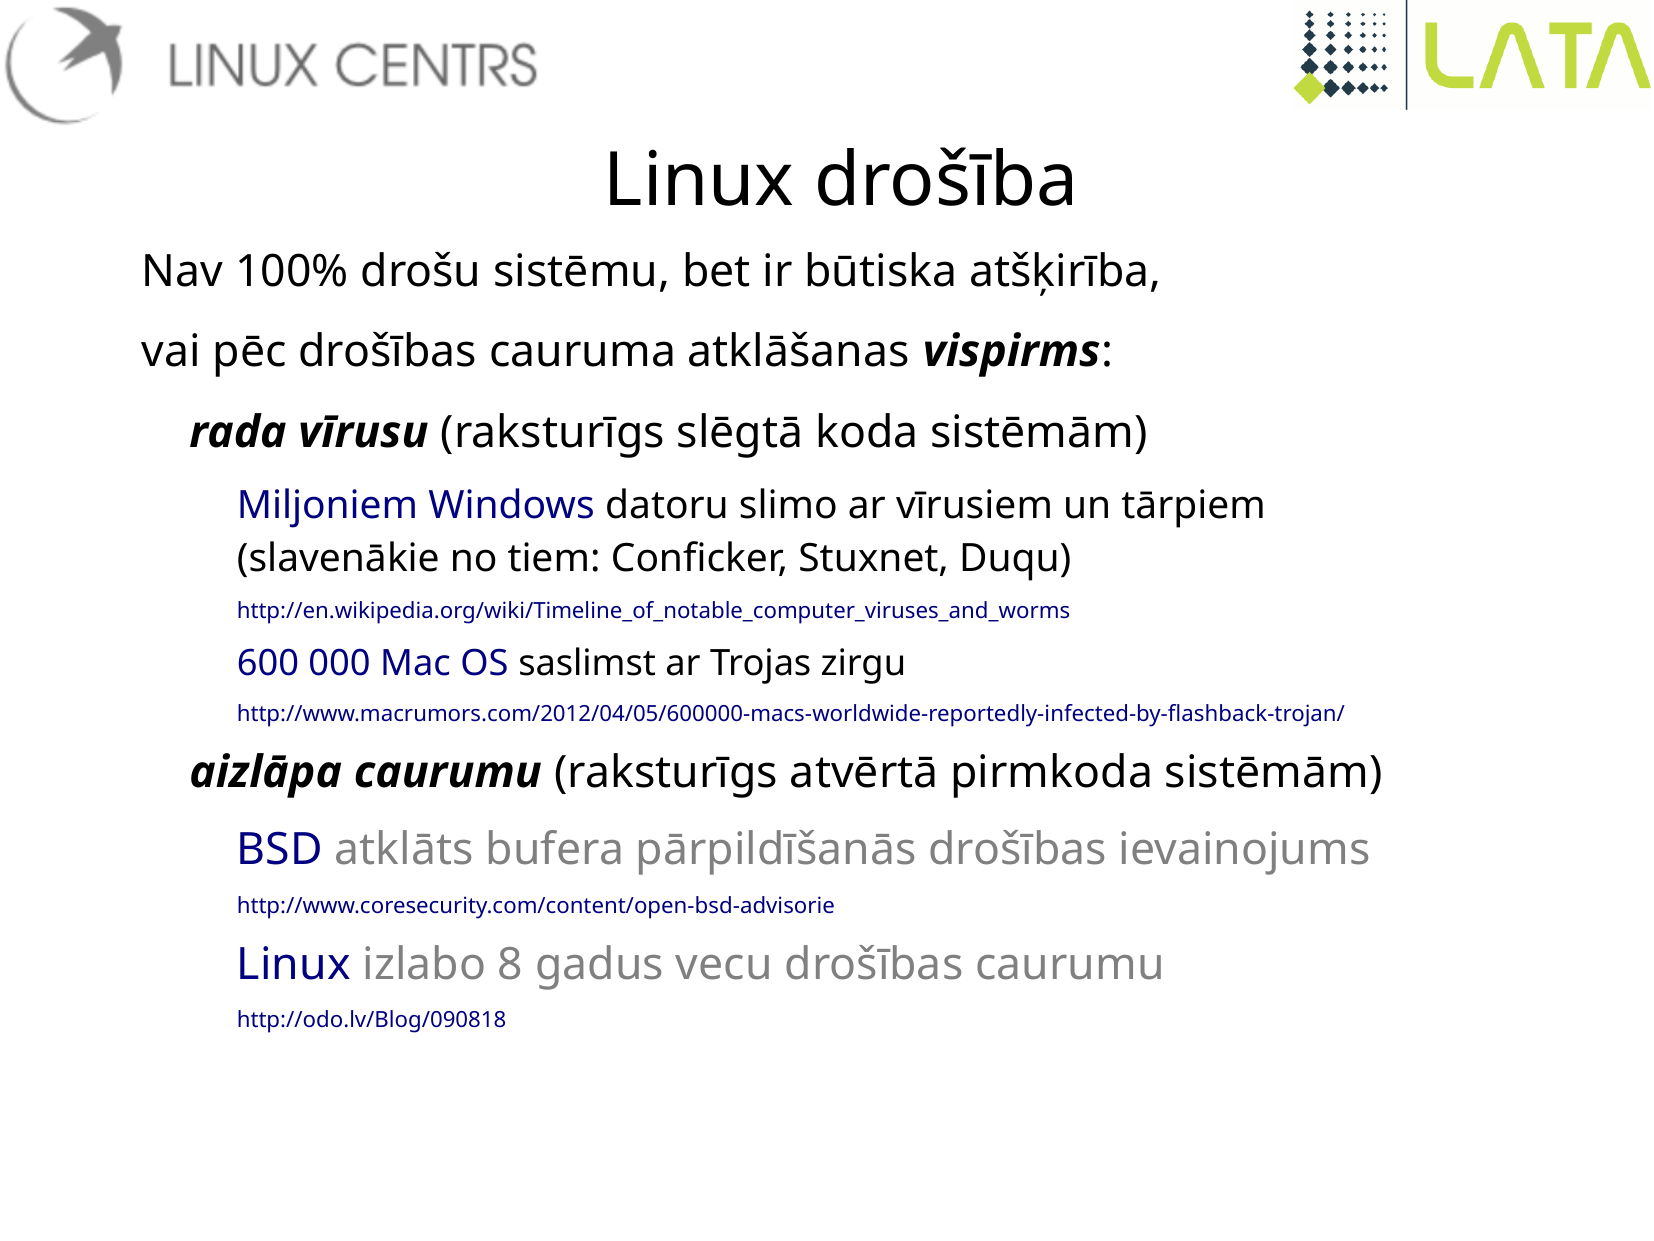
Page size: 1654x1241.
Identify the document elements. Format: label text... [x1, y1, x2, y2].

list Nav 100% drošu sistēmu, bet ir būtiska atšķirība, vai pēc drošības cauruma atklāšanas vispirms: rada vīrusu (raksturīgs slēgtā koda sistēmām) Miljoniem Windows datoru slimo ar vīrusiem un tārpiem (slavenākie no tiem: Conficker, Stuxnet, Duqu) http://en.wikipedia.org/wiki/Timeline_of_notable_computer_viruses_and_worms 600 000 Mac OS saslimst ar Trojas zirgu http://www.macrumors.com/2012/04/05/600000-macs-worldwide-reportedly-infected-by-flashback-trojan/ aizlāpa caurumu (raksturīgs atvērtā pirmkoda sistēmām) BSD atklāts bufera pārpildīšanās drošības ievainojums http://www.coresecurity.com/content/open-bsd-advisorie Linux izlabo 8 gadus vecu drošības caurumu http://odo.lv/Blog/090818 [94, 238, 1583, 1058]
picture [0, 3, 556, 127]
picture [1293, 0, 1651, 110]
title Linux drošība [159, 118, 1524, 235]
